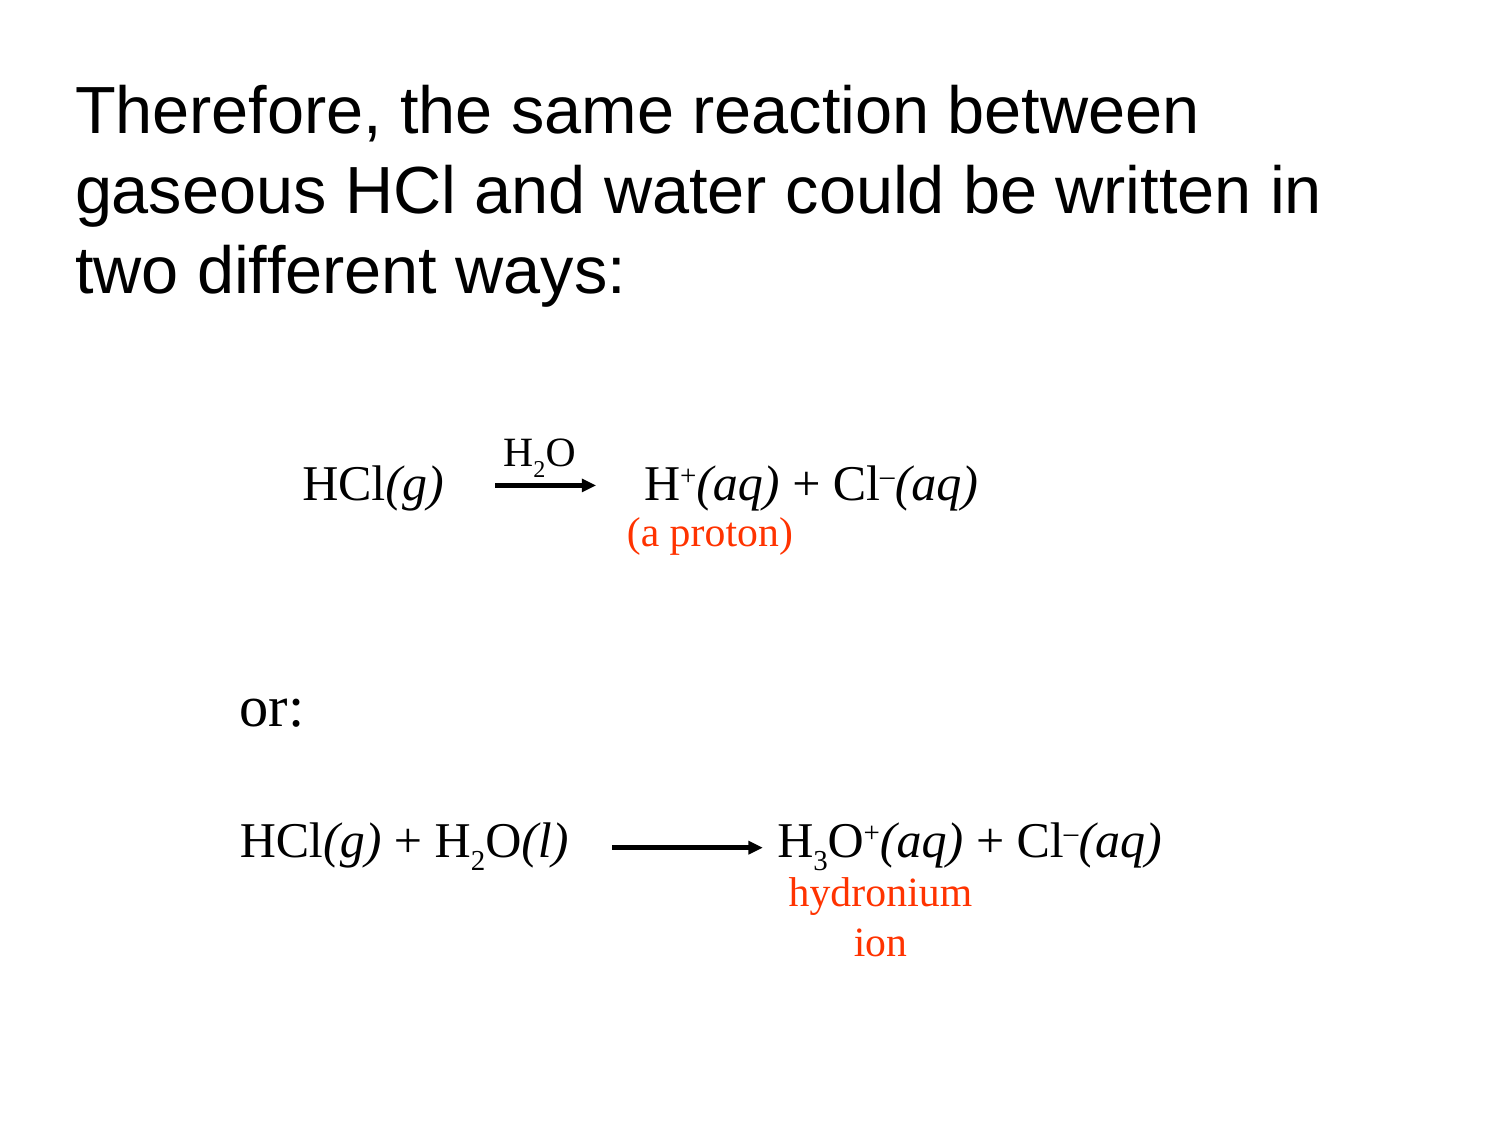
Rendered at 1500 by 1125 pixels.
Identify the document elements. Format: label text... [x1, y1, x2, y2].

subtitle Therefore, the same reaction between gaseous HCl and water could be written in two different ways: [75, 45, 1426, 1005]
